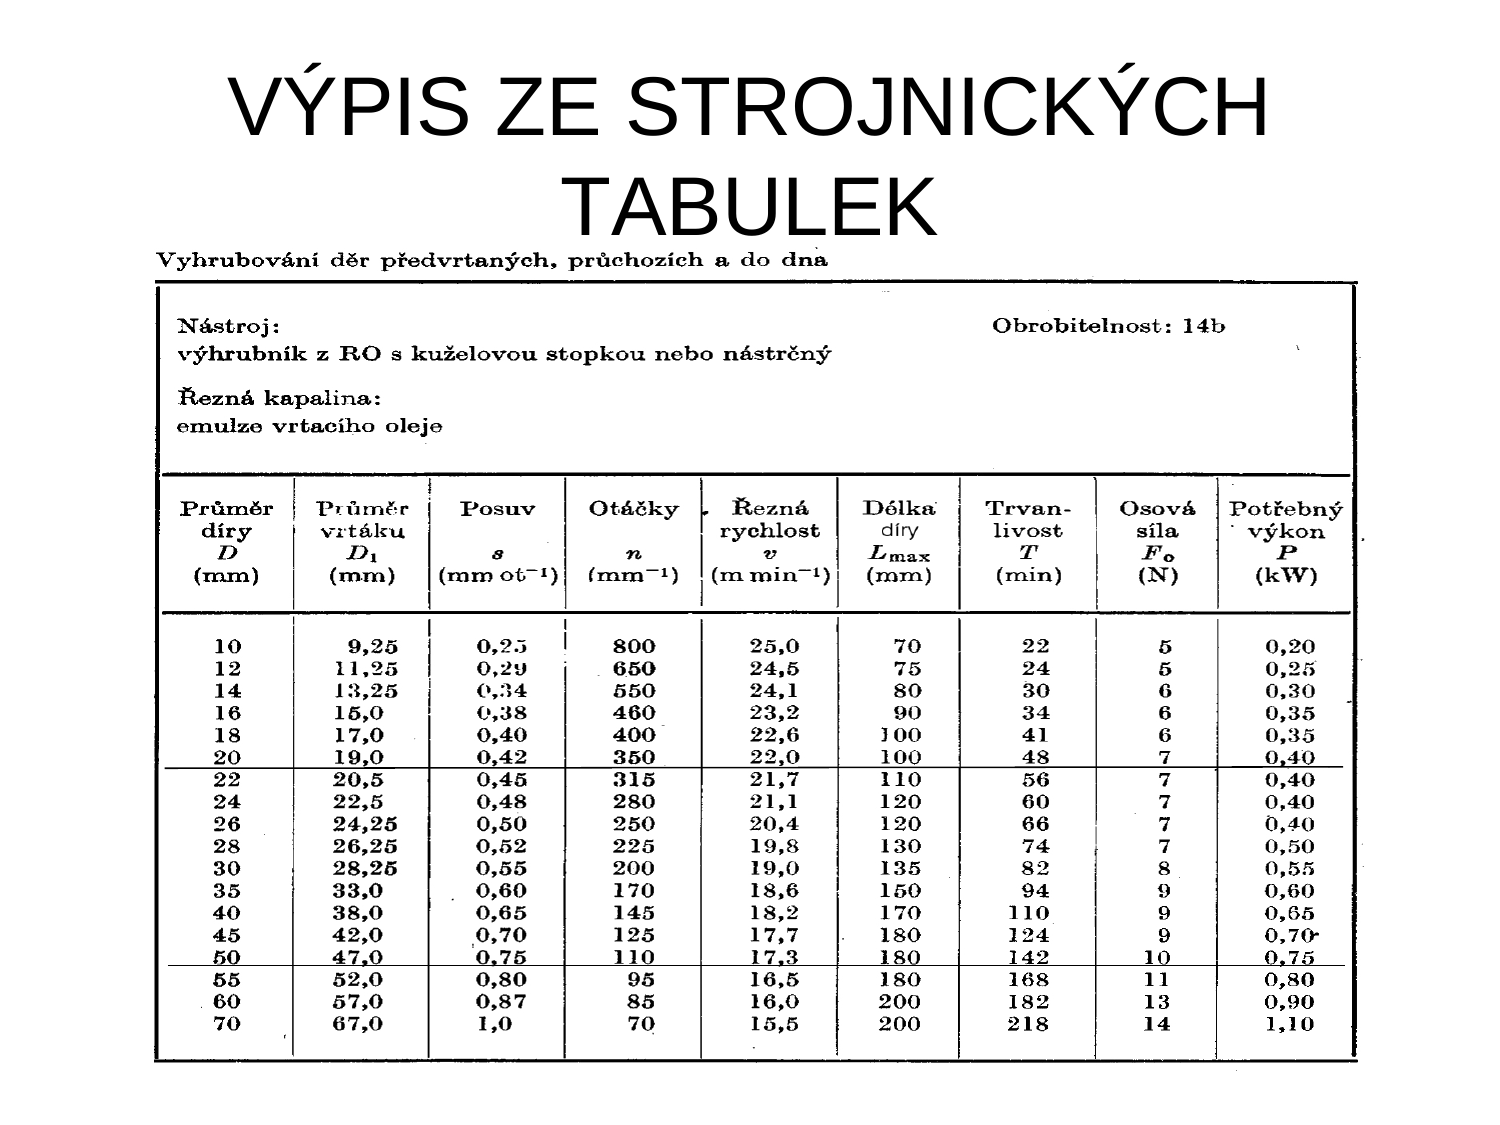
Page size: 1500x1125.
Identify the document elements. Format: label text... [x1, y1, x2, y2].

title VÝPIS ZE STROJNICKÝCH TABULEK [75, 45, 1426, 233]
picture [147, 243, 1365, 1071]
